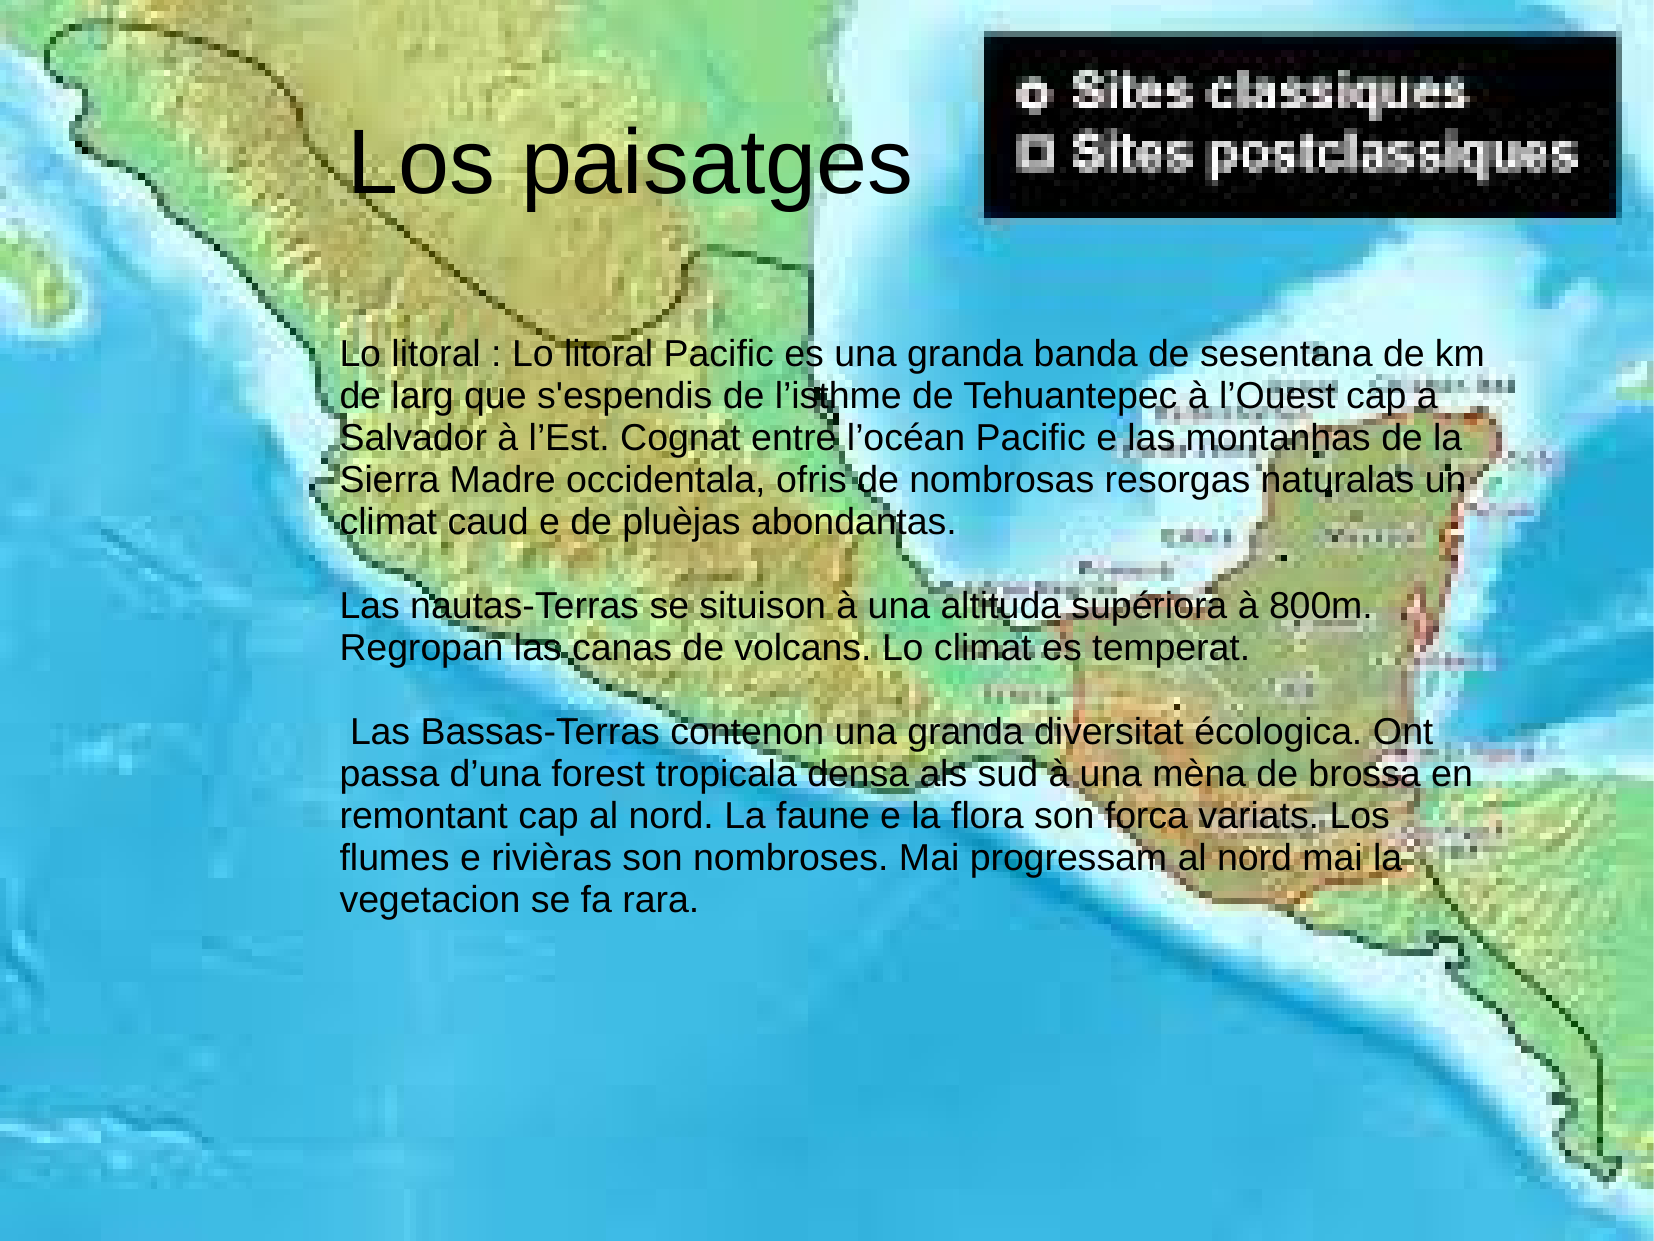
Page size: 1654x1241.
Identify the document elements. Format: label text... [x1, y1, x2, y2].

text_box Lo litoral : Lo litoral Pacific es una granda banda de sesentana de km de larg que s'espendis de l’isthme de Tehuantepec à l’Ouest cap a Salvador à l’Est. Cognat entre l’océan Pacific e las montanhas de la Sierra Madre occidentala, ofris de nombrosas resorgas naturalas un climat caud e de pluèjas abondantas. Las nautas-Terras se situison à una altituda supériora à 800m. Regropan las canas de volcans. Lo climat es temperat. Las Bassas-Terras contenon una granda diversitat écologica. Ont passa d’una forest tropicala densa als sud à una mèna de brossa en remontant cap al nord. La faune e la flora son forca variats. Los flumes e rivièras son nombroses. Mai progressam al nord mai la vegetacion se fa rara. [324, 324, 1506, 928]
picture [0, 0, 1654, 1241]
title Los paisatges [0, 58, 1388, 266]
